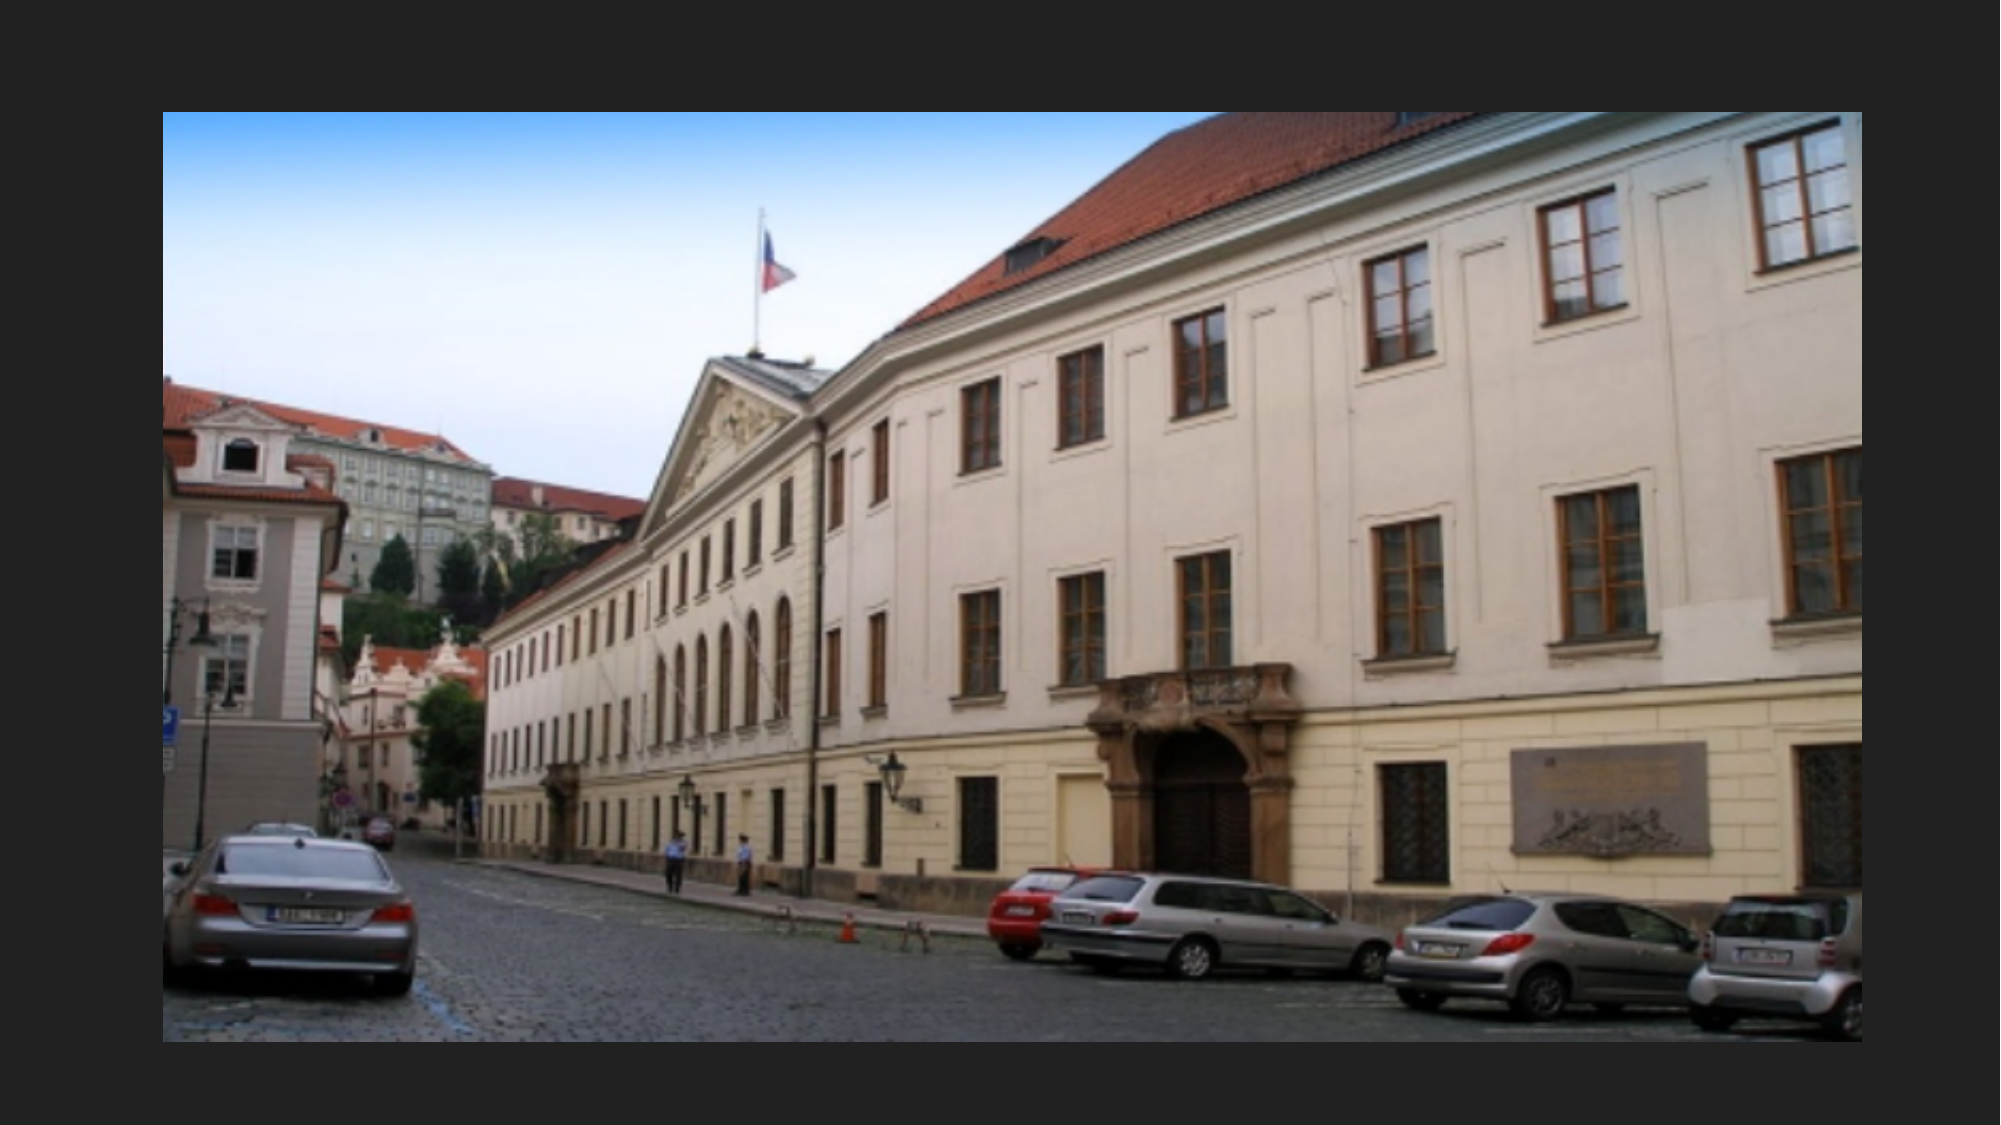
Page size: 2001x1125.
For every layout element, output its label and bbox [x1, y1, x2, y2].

picture [163, 112, 1862, 1042]
